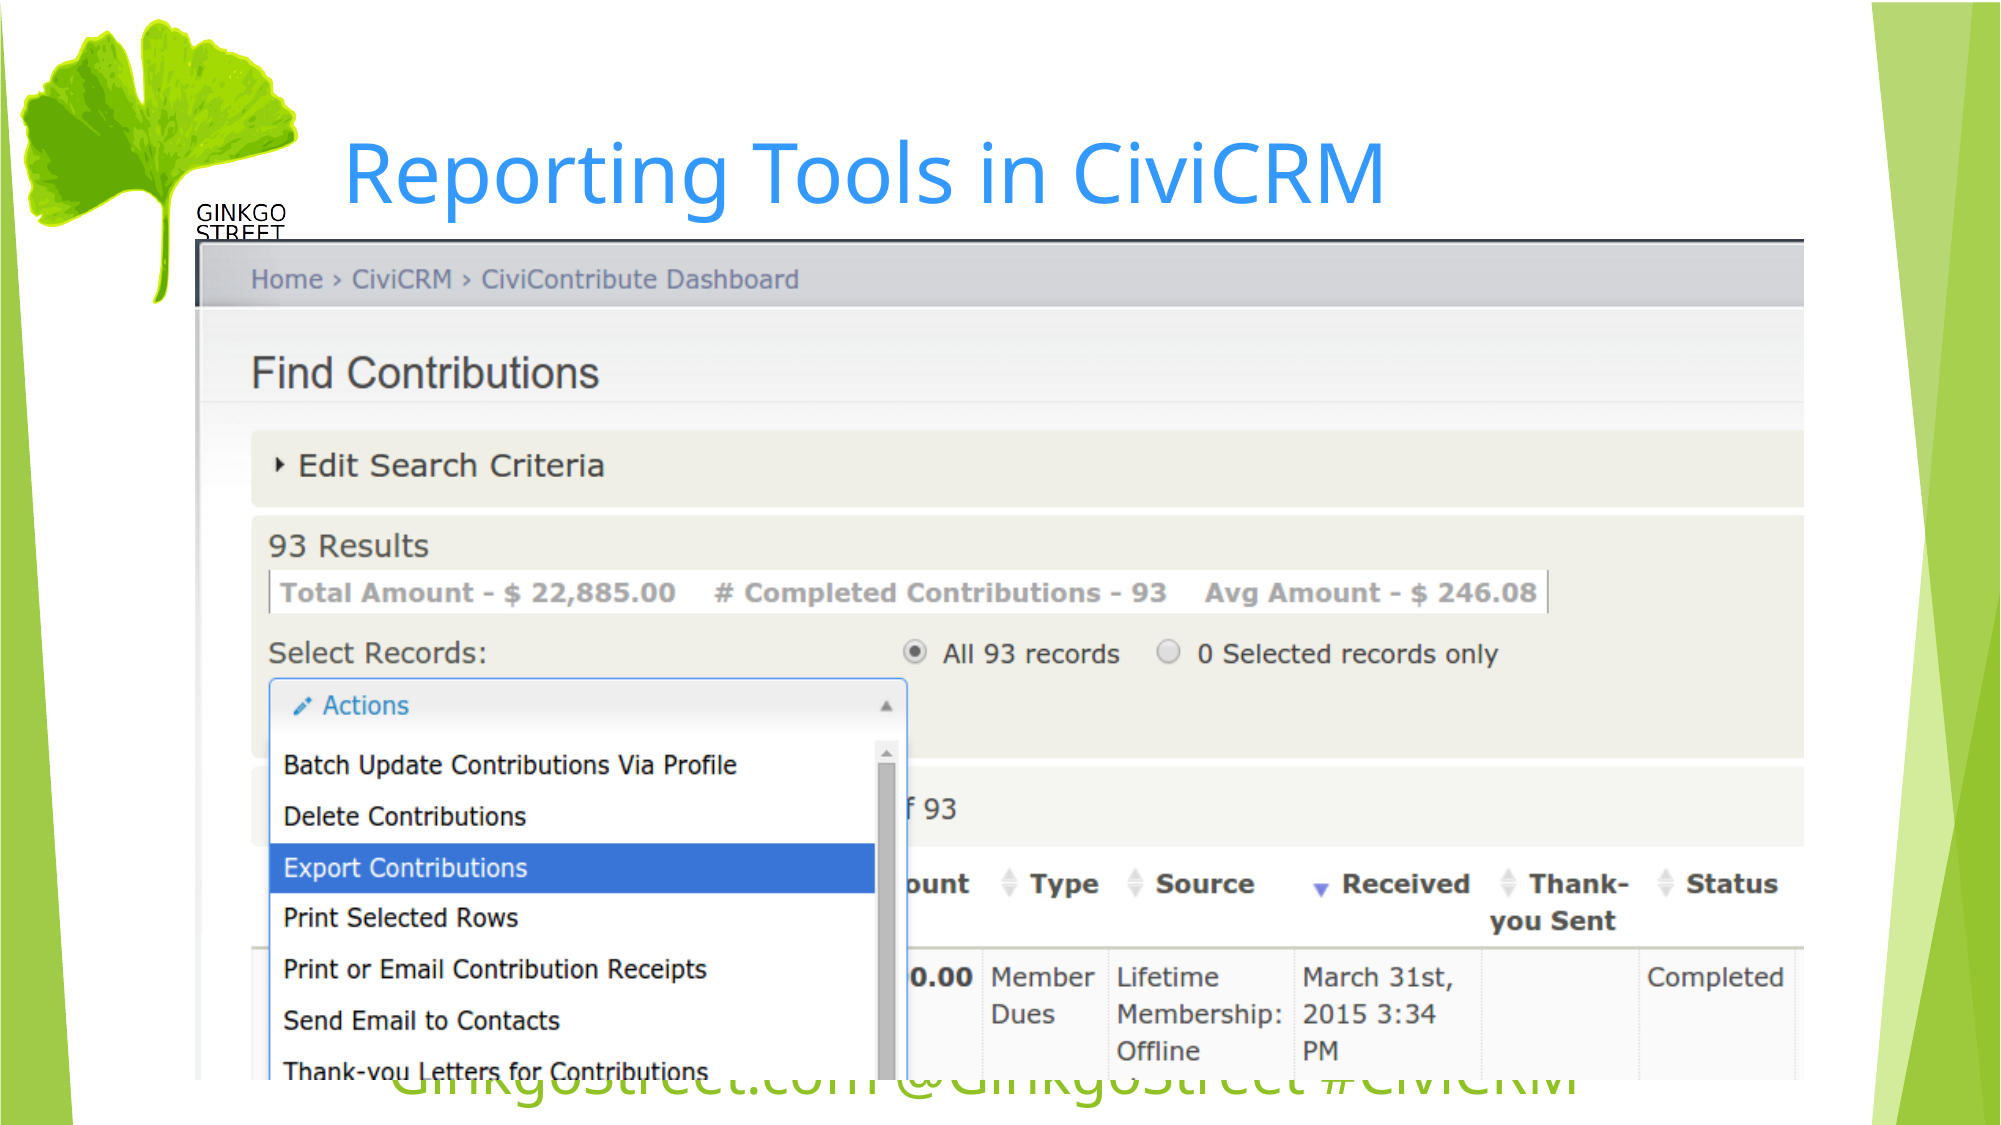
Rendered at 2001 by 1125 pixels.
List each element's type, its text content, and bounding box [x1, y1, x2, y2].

picture [20, 19, 1804, 1081]
title Reporting Tools in CiviCRM [342, 62, 1779, 239]
